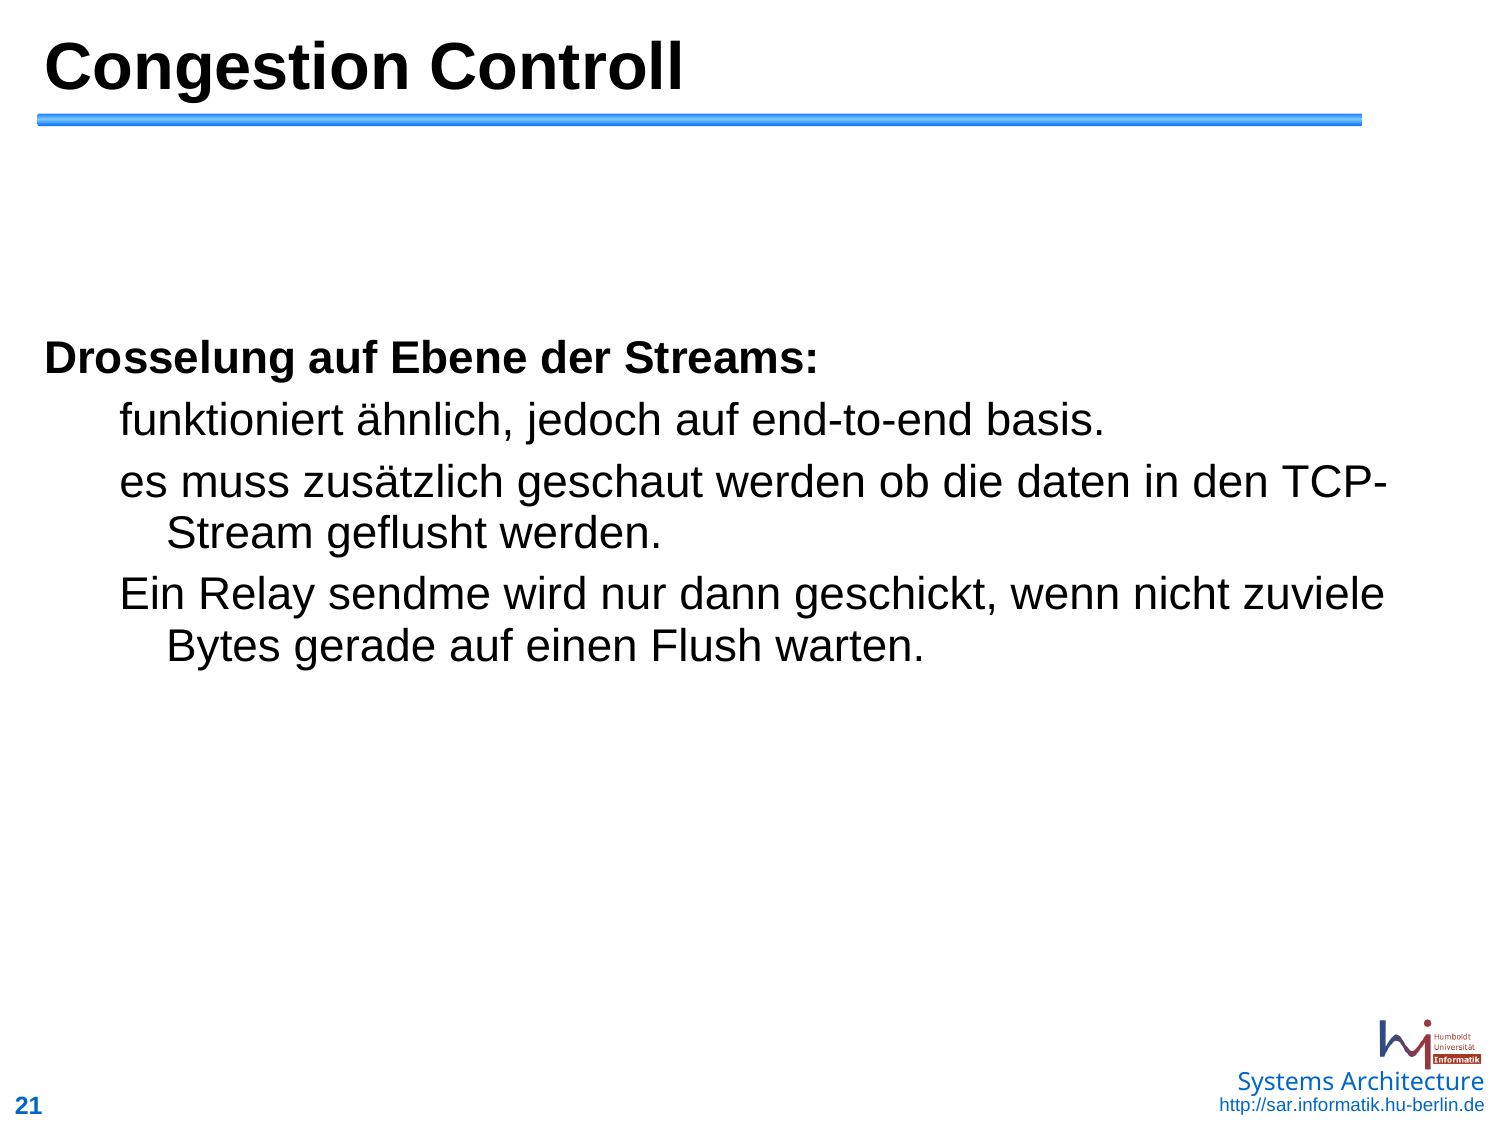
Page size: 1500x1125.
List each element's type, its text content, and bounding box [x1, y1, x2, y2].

title Congestion Controll [29, 19, 1500, 114]
picture [1376, 1016, 1483, 1071]
list Drosselung auf Ebene der Streams: funktioniert ähnlich, jedoch auf end-to-end basis. es muss zusätzlich geschaut werden ob die daten in den TCP-Stream geflusht werden. Ein Relay sendme wird nur dann geschickt, wenn nicht zuviele Bytes gerade auf einen Flush warten. [29, 324, 1500, 850]
